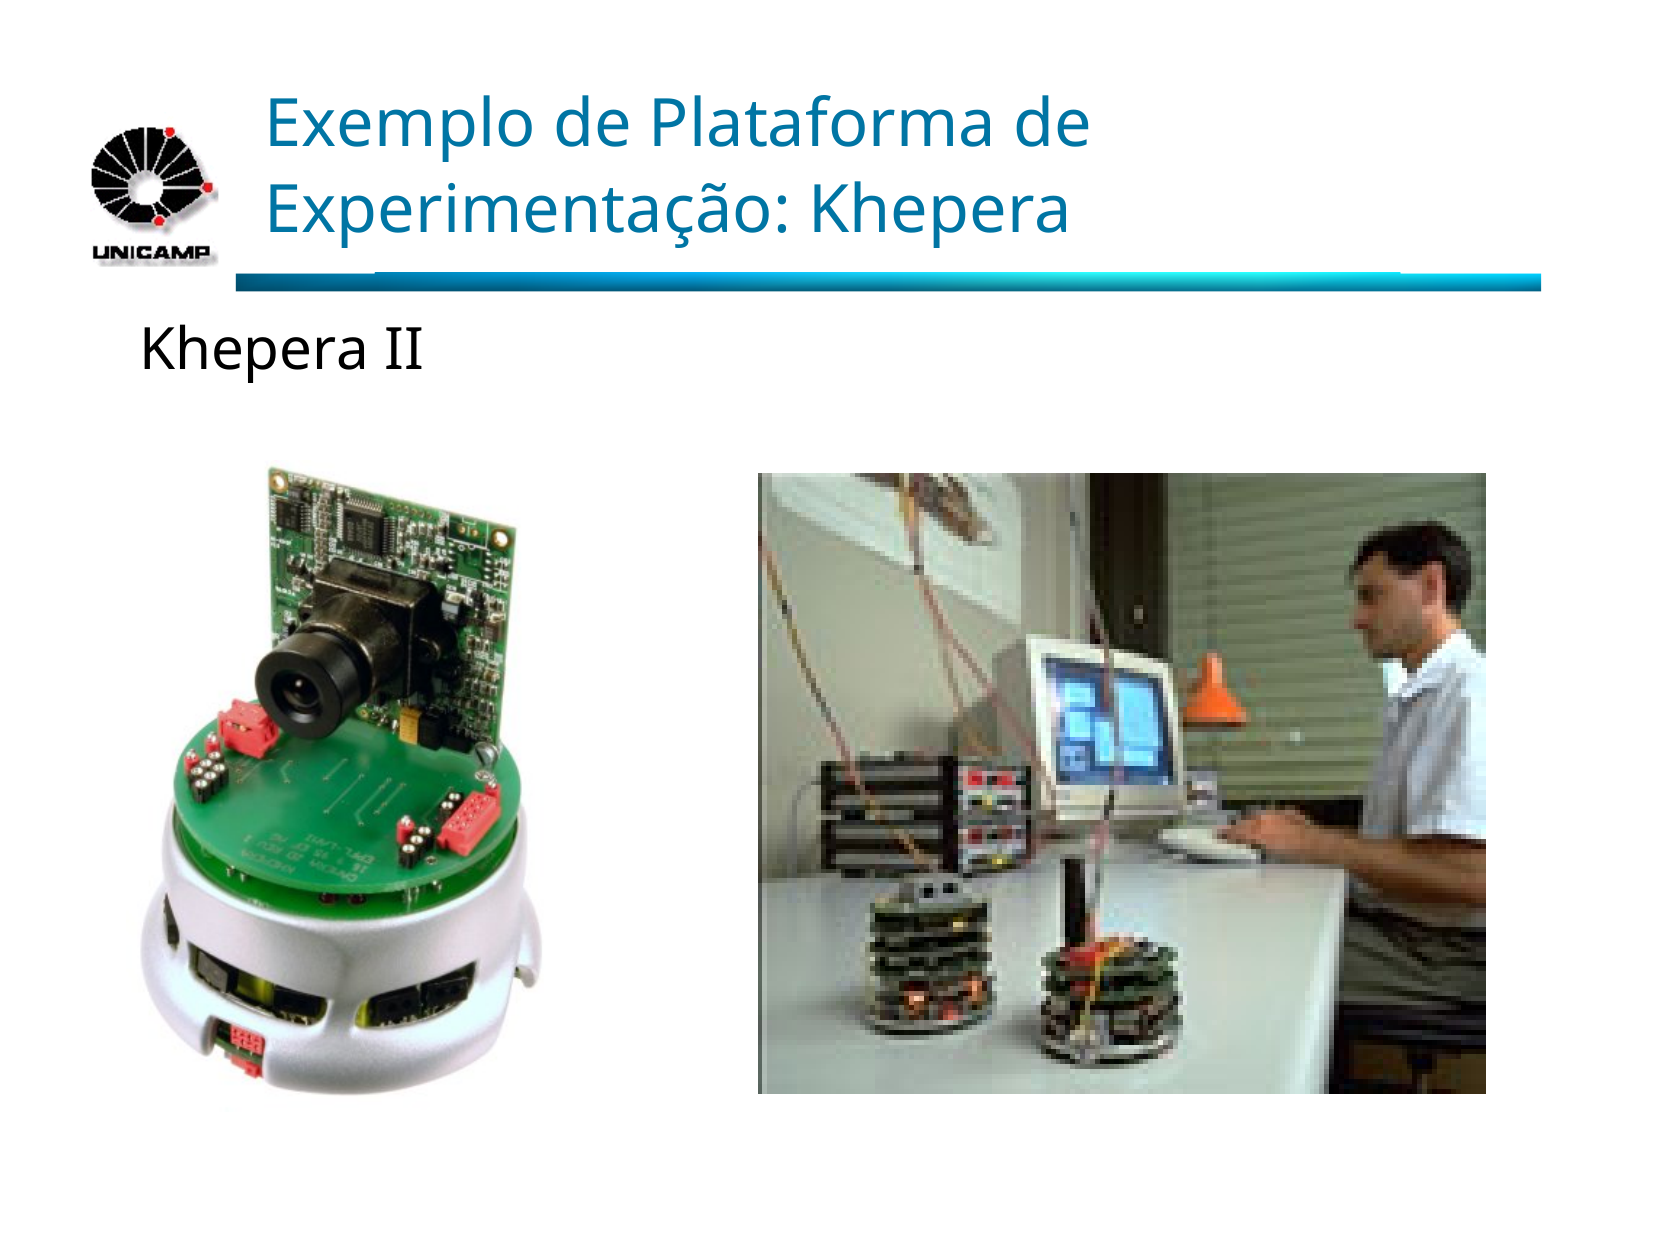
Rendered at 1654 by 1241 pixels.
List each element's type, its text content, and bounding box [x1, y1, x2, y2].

picture [125, 272, 1654, 295]
list Khepera II [82, 340, 1562, 1096]
picture [126, 460, 561, 1113]
picture [758, 473, 1486, 1094]
title Exemplo de Plataforma de Experimentação: Khepera [257, 41, 1581, 248]
